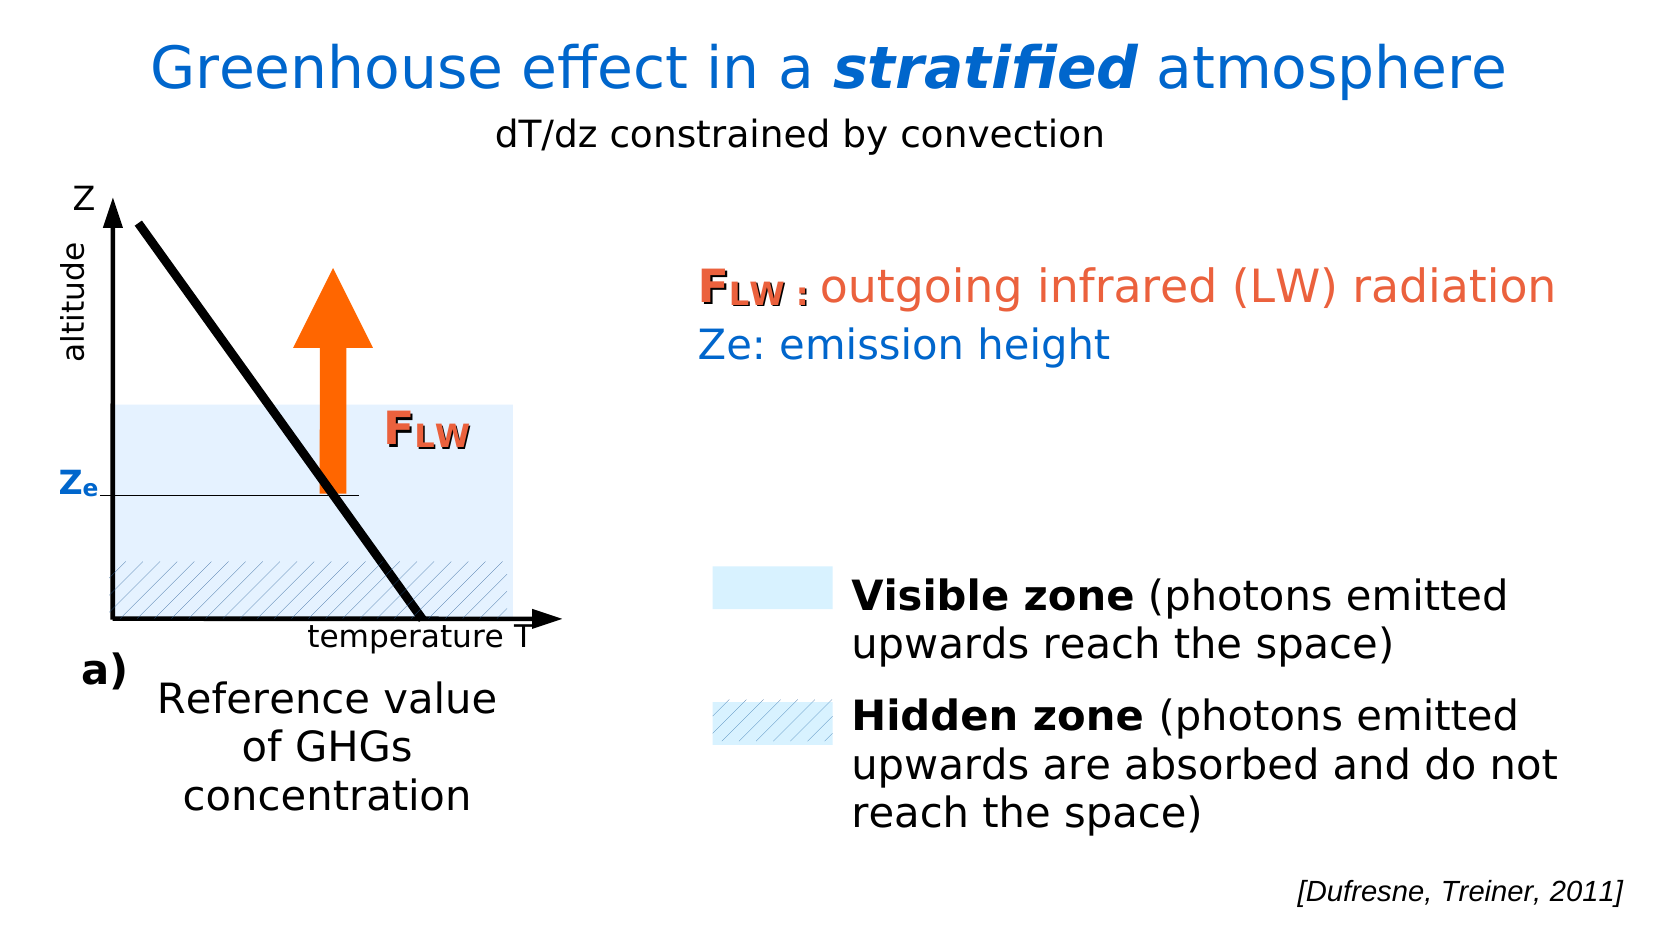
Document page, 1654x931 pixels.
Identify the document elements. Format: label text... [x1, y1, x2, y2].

text_box Ze [41, 462, 115, 509]
text_box [712, 566, 833, 610]
text_box [Dufresne, Treiner, 2011] [1115, 868, 1639, 916]
text_box altitude [41, 215, 105, 390]
text_box [109, 404, 513, 619]
text_box Reference value of GHGs concentration [118, 667, 536, 837]
text_box Greenhouse effect in a stratified atmosphere [15, 7, 1642, 129]
text_box [712, 699, 833, 745]
text_box Z [55, 178, 112, 226]
text_box [116, 404, 327, 495]
text_box a) [66, 638, 174, 741]
text_box dT/dz constrained by convection [292, 113, 1309, 163]
text_box FLW : outgoing infrared (LW) radiation Ze: emission height [682, 243, 1614, 377]
text_box Visible zone (photons emitted upwards reach the space) Hidden zone (photons emitted upwards are absorbed and do not reach the space) [836, 564, 1613, 846]
text_box temperature T [290, 622, 551, 662]
text_box FLW [354, 386, 499, 469]
text_box [275, 404, 319, 466]
